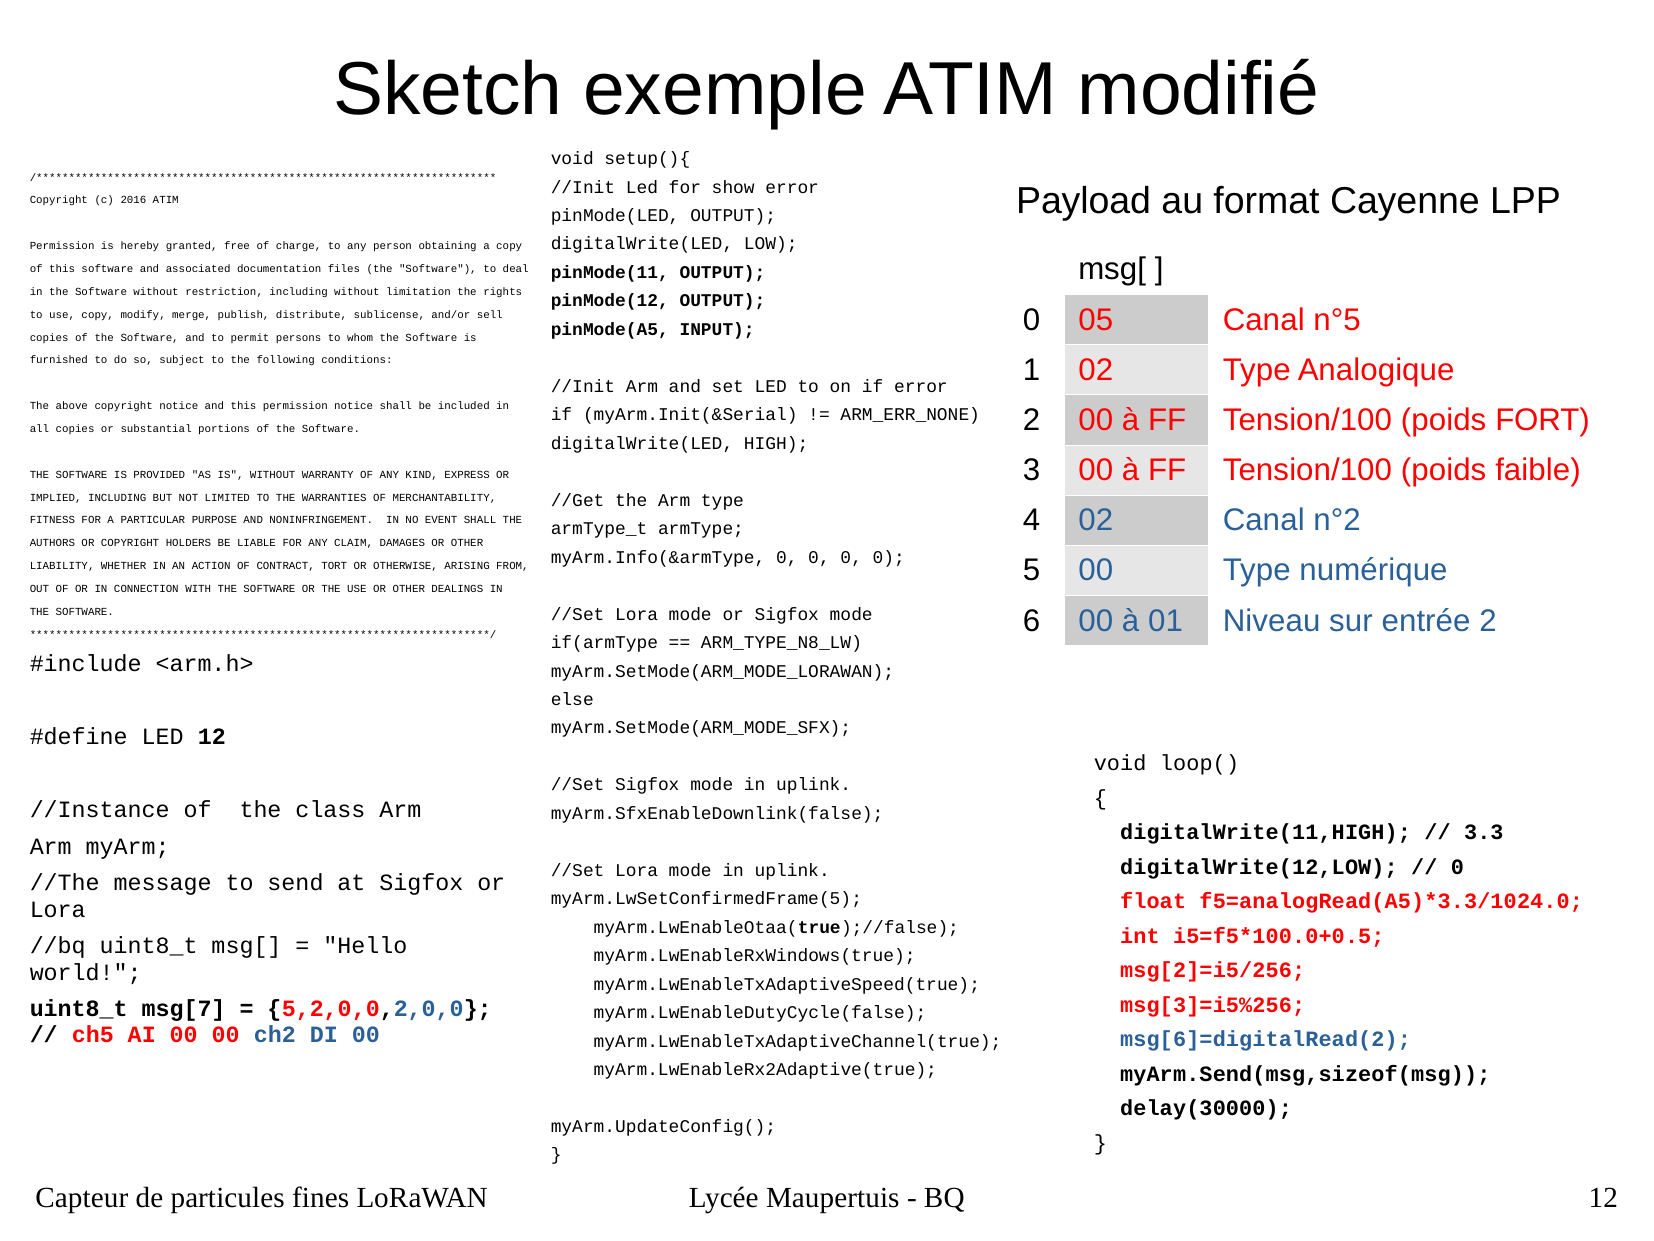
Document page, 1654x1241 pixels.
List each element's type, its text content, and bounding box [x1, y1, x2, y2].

table_header msg[ ] [1065, 245, 1208, 294]
table_cell 3 [1009, 446, 1064, 495]
title Sketch exemple ATIM modifié [35, 35, 1619, 142]
table_cell 0 [1009, 295, 1064, 344]
list void loop() { digitalWrite(11,HIGH); // 3.3 digitalWrite(12,LOW); // 0 float f5=analogRead(A5)*3.3/1024.0; int i5=f5*100.0+0.5; msg[2]=i5/256; msg[3]=i5%256; msg[6]=digitalRead(2); myArm.Send(msg,sizeof(msg)); delay(30000); } [1093, 752, 1606, 1174]
table_cell Type numérique [1208, 545, 1619, 595]
table_cell 5 [1009, 546, 1064, 595]
table_cell 00 à FF [1065, 395, 1208, 445]
table_cell Canal n°2 [1208, 495, 1619, 545]
table_cell Type Analogique [1208, 344, 1619, 395]
table_cell 02 [1065, 345, 1208, 394]
table_cell Tension/100 (poids faible) [1208, 445, 1619, 495]
table_cell 00 à FF [1065, 446, 1208, 495]
table_cell Niveau sur entrée 2 [1208, 595, 1619, 645]
table_cell 05 [1065, 295, 1208, 344]
table_cell 02 [1065, 496, 1208, 545]
list void setup(){ //Init Led for show error pinMode(LED, OUTPUT); digitalWrite(LED, LOW); pinMode(11, OUTPUT); pinMode(12, OUTPUT); pinMode(A5, INPUT); //Init Arm and set LED to on if error if (myArm.Init(&Serial) != ARM_ERR_NONE) digitalWrite(LED, HIGH); //Get the Arm type armType_t armType; myArm.Info(&armType, 0, 0, 0, 0); //Set Lora mode or Sigfox mode if(armType == ARM_TYPE_N8_LW) myArm.SetMode(ARM_MODE_LORAWAN); else myArm.SetMode(ARM_MODE_SFX); //Set Sigfox mode in uplink. myArm.SfxEnableDownlink(false); //Set Lora mode in uplink. myArm.LwSetConfirmedFrame(5); myArm.LwEnableOtaa(true);//false); myArm.LwEnableRxWindows(true); myArm.LwEnableTxAdaptiveSpeed(true); myArm.LwEnableDutyCycle(false); myArm.LwEnableTxAdaptiveChannel(true); myArm.LwEnableRx2Adaptive(true); myArm.UpdateConfig(); } [550, 149, 1011, 1204]
list /*********************************************************************** Copyright (c) 2016 ATIM Permission is hereby granted, free of charge, to any person obtaining a copy of this software and associated documentation files (the "Software"), to deal in the Software without restriction, including without limitation the rights to use, copy, modify, merge, publish, distribute, sublicense, and/or sell copies of the Software, and to permit persons to whom the Software is furnished to do so, subject to the following conditions: The above copyright notice and this permission notice shall be included in all copies or substantial portions of the Software. THE SOFTWARE IS PROVIDED "AS IS", WITHOUT WARRANTY OF ANY KIND, EXPRESS OR IMPLIED, INCLUDING BUT NOT LIMITED TO THE WARRANTIES OF MERCHANTABILITY, FITNESS FOR A PARTICULAR PURPOSE AND NONINFRINGEMENT. IN NO EVENT SHALL THE AUTHORS OR COPYRIGHT HOLDERS BE LIABLE FOR ANY CLAIM, DAMAGES OR OTHER LIABILITY, WHETHER IN AN ACTION OF CONTRACT, TORT OR OTHERWISE, ARISING FROM, OUT OF OR IN CONNECTION WITH THE SOFTWARE OR THE USE OR OTHER DEALINGS IN THE SOFTWARE. ***********************************************************************/ #include <arm.h> #define LED 12 //Instance of the class Arm Arm myArm; //The message to send at Sigfox or Lora //bq uint8_t msg[] = "Hello world!"; uint8_t msg[7] = {5,2,0,0,2,0,0}; // ch5 AI 00 00 ch2 DI 00 [29, 171, 532, 1161]
table_header [1208, 244, 1619, 294]
table_cell 4 [1009, 496, 1064, 545]
table_header [1009, 245, 1064, 294]
table_cell 1 [1009, 345, 1064, 394]
table_cell 6 [1009, 596, 1064, 645]
table_cell 2 [1009, 395, 1064, 445]
table_cell 00 à 01 [1065, 596, 1208, 645]
table_cell Canal n°5 [1208, 294, 1619, 344]
text_box Payload au format Cayenne LPP [1001, 171, 1605, 229]
table_cell 00 [1065, 546, 1208, 595]
table_cell Tension/100 (poids FORT) [1208, 395, 1619, 445]
